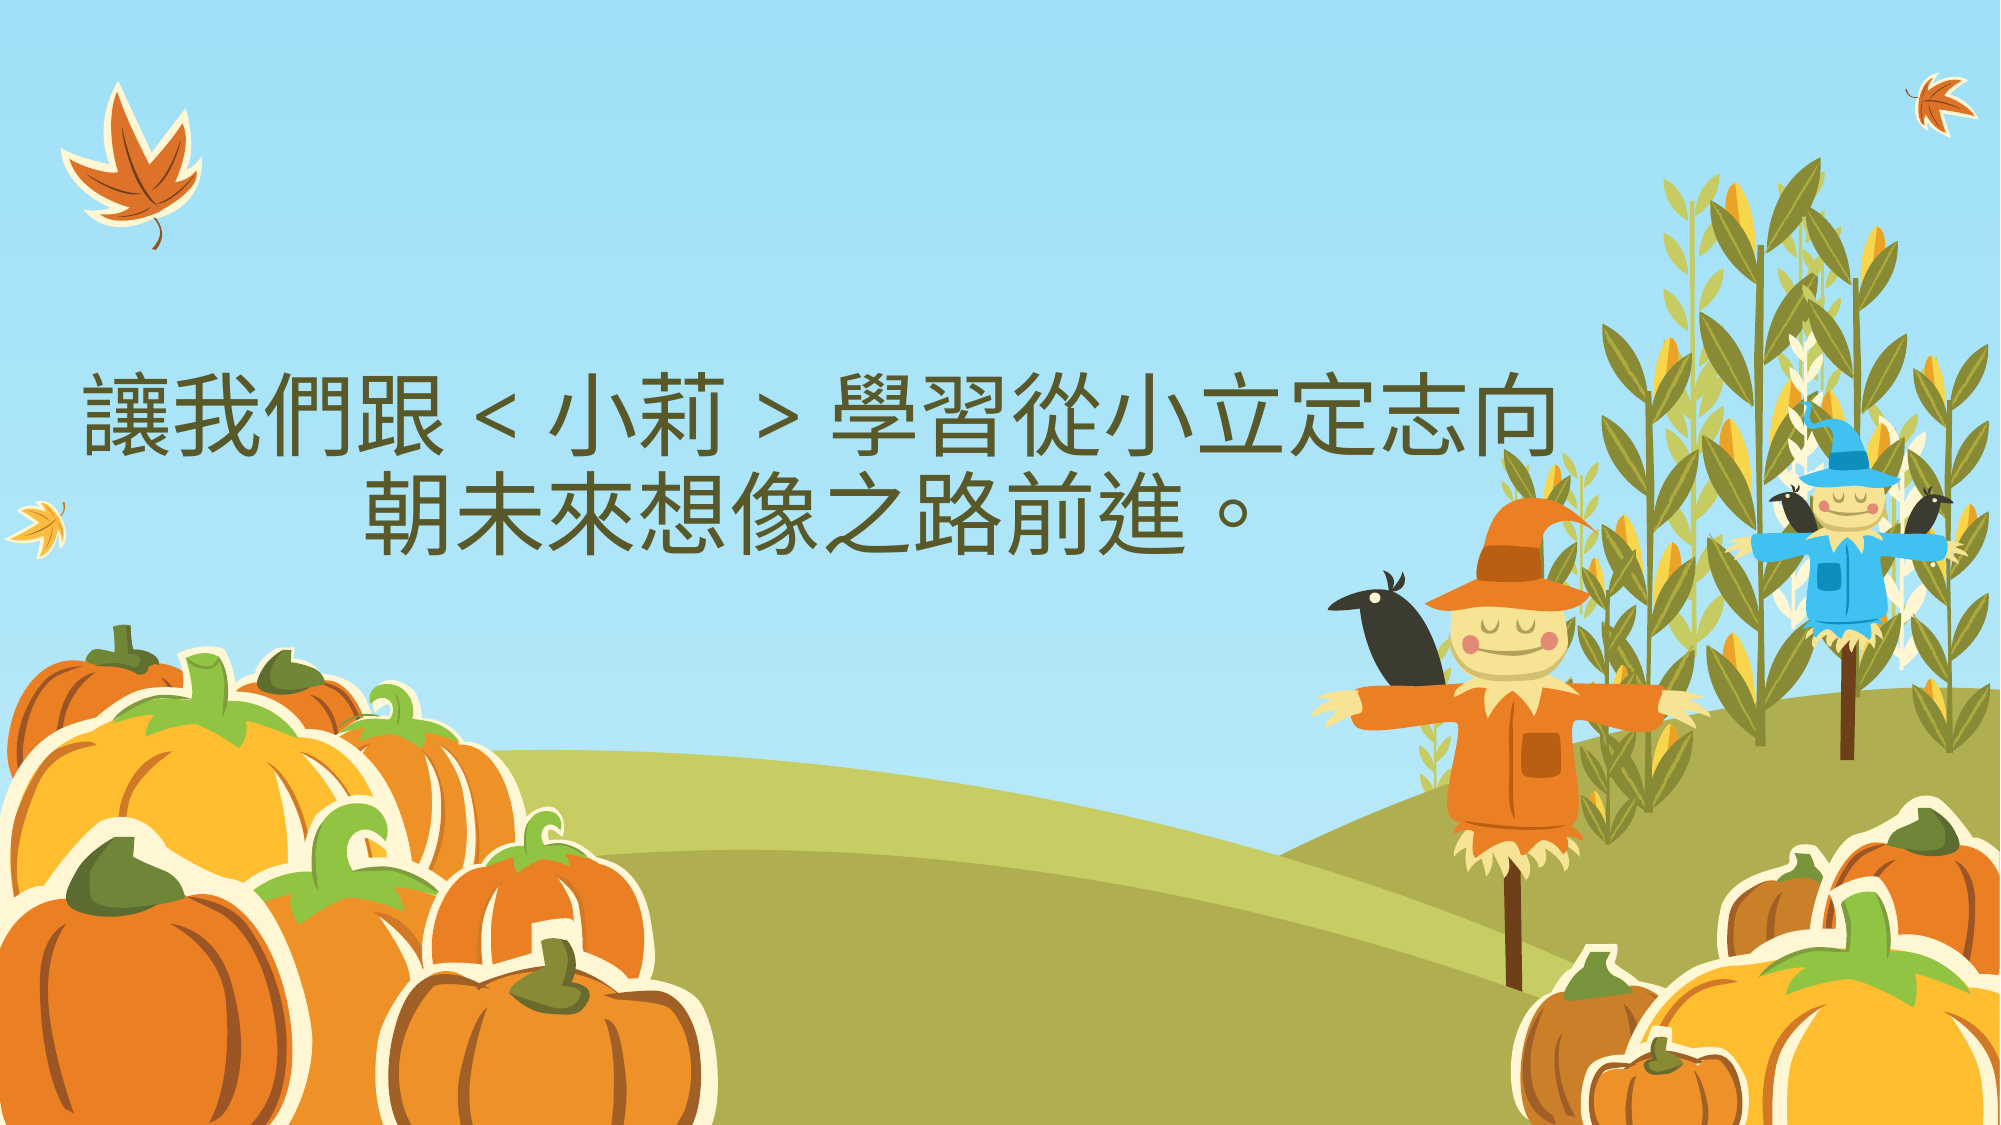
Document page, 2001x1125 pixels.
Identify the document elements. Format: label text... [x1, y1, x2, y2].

title 讓我們跟<小莉>學習從小立定志向 朝未來想像之路前進。 [39, 181, 1603, 757]
